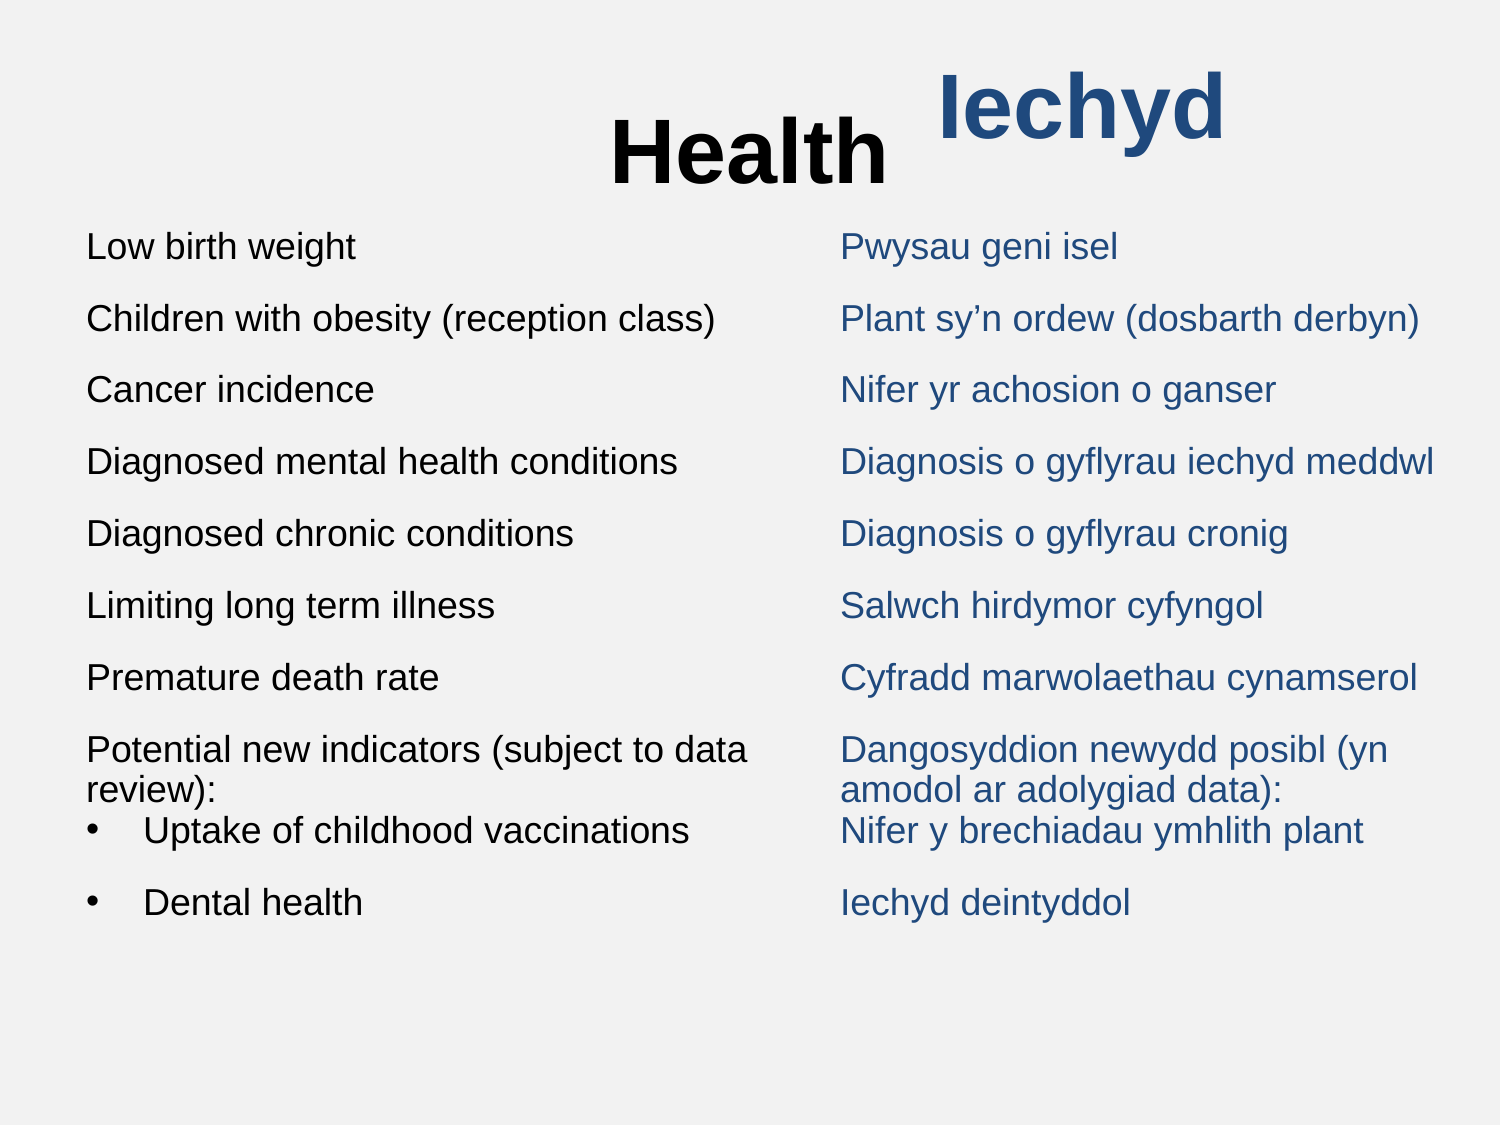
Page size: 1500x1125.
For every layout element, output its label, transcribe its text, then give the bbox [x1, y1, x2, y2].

text_box Low birth weight Children with obesity (reception class) Cancer incidence Diagnosed mental health conditions Diagnosed chronic conditions Limiting long term illness Premature death rate Potential new indicators (subject to data review): Uptake of childhood vaccinations Dental health [71, 218, 774, 955]
text_box Pwysau geni isel Plant sy’n ordew (dosbarth derbyn) Nifer yr achosion o ganser Diagnosis o gyflyrau iechyd meddwl Diagnosis o gyflyrau cronig Salwch hirdymor cyfyngol Cyfradd marwolaethau cynamserol Dangosyddion newydd posibl (yn amodol ar adolygiad data): Nifer y brechiadau ymhlith plant Iechyd deintyddol [825, 218, 1500, 955]
title Health [74, 0, 750, 188]
text_box Iechyd [750, 0, 1421, 188]
